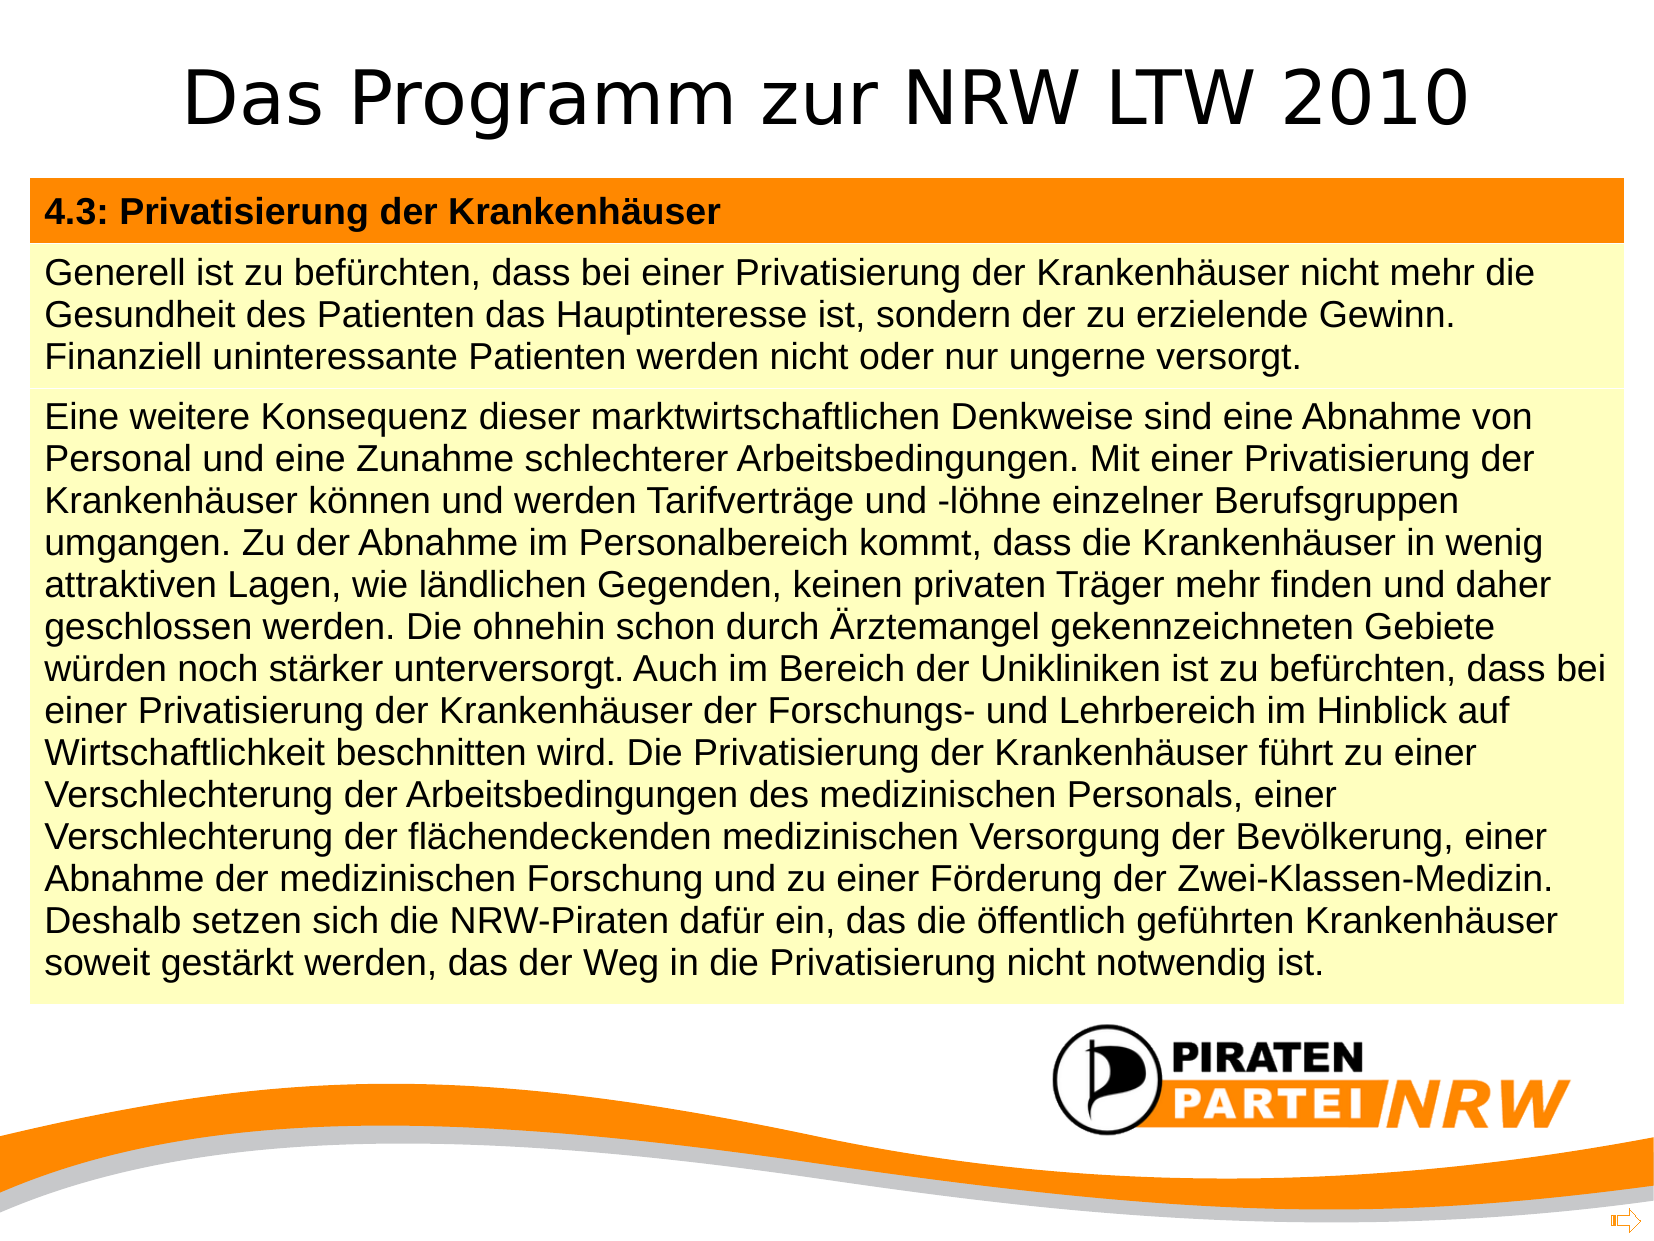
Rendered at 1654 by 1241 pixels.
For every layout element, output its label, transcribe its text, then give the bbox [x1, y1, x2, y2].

table_cell Eine weitere Konsequenz dieser marktwirtschaftlichen Denkweise sind eine Abnahme von Personal und eine Zunahme schlechterer Arbeitsbedingungen. Mit einer Privatisierung der Krankenhäuser können und werden Tarifverträge und -löhne einzelner Berufsgruppen umgangen. Zu der Abnahme im Personalbereich kommt, dass die Krankenhäuser in wenig attraktiven Lagen, wie ländlichen Gegenden, keinen privaten Träger mehr finden und daher geschlossen werden. Die ohnehin schon durch Ärztemangel gekennzeichneten Gebiete würden noch stärker unterversorgt. Auch im Bereich der Unikliniken ist zu befürchten, dass bei einer Privatisierung der Krankenhäuser der Forschungs- und Lehrbereich im Hinblick auf Wirtschaftlichkeit beschnitten wird. Die Privatisierung der Krankenhäuser führt zu einer Verschlechterung der Arbeitsbedingungen des medizinischen Personals, einer Verschlechterung der flächendeckenden medizinischen Versorgung der Bevölkerung, einer Abnahme der medizinischen Forschung und zu einer Förderung der Zwei-Klassen-Medizin. Deshalb setzen sich die NRW-Piraten dafür ein, das die öffentlich geführten Krankenhäuser soweit gestärkt werden, das der Weg in die Privatisierung nicht notwendig ist. [30, 389, 1624, 1004]
title Das Programm zur NRW LTW 2010 [82, 54, 1571, 143]
picture [1045, 1021, 1579, 1140]
table_cell Generell ist zu befürchten, dass bei einer Privatisierung der Krankenhäuser nicht mehr die Gesundheit des Patienten das Hauptinteresse ist, sondern der zu erzielende Gewinn. Finanziell uninteressante Patienten werden nicht oder nur ungerne versorgt. [30, 244, 1624, 388]
table_header 4.3: ﻿Privatisierung der Krankenhäuser [30, 178, 1624, 243]
